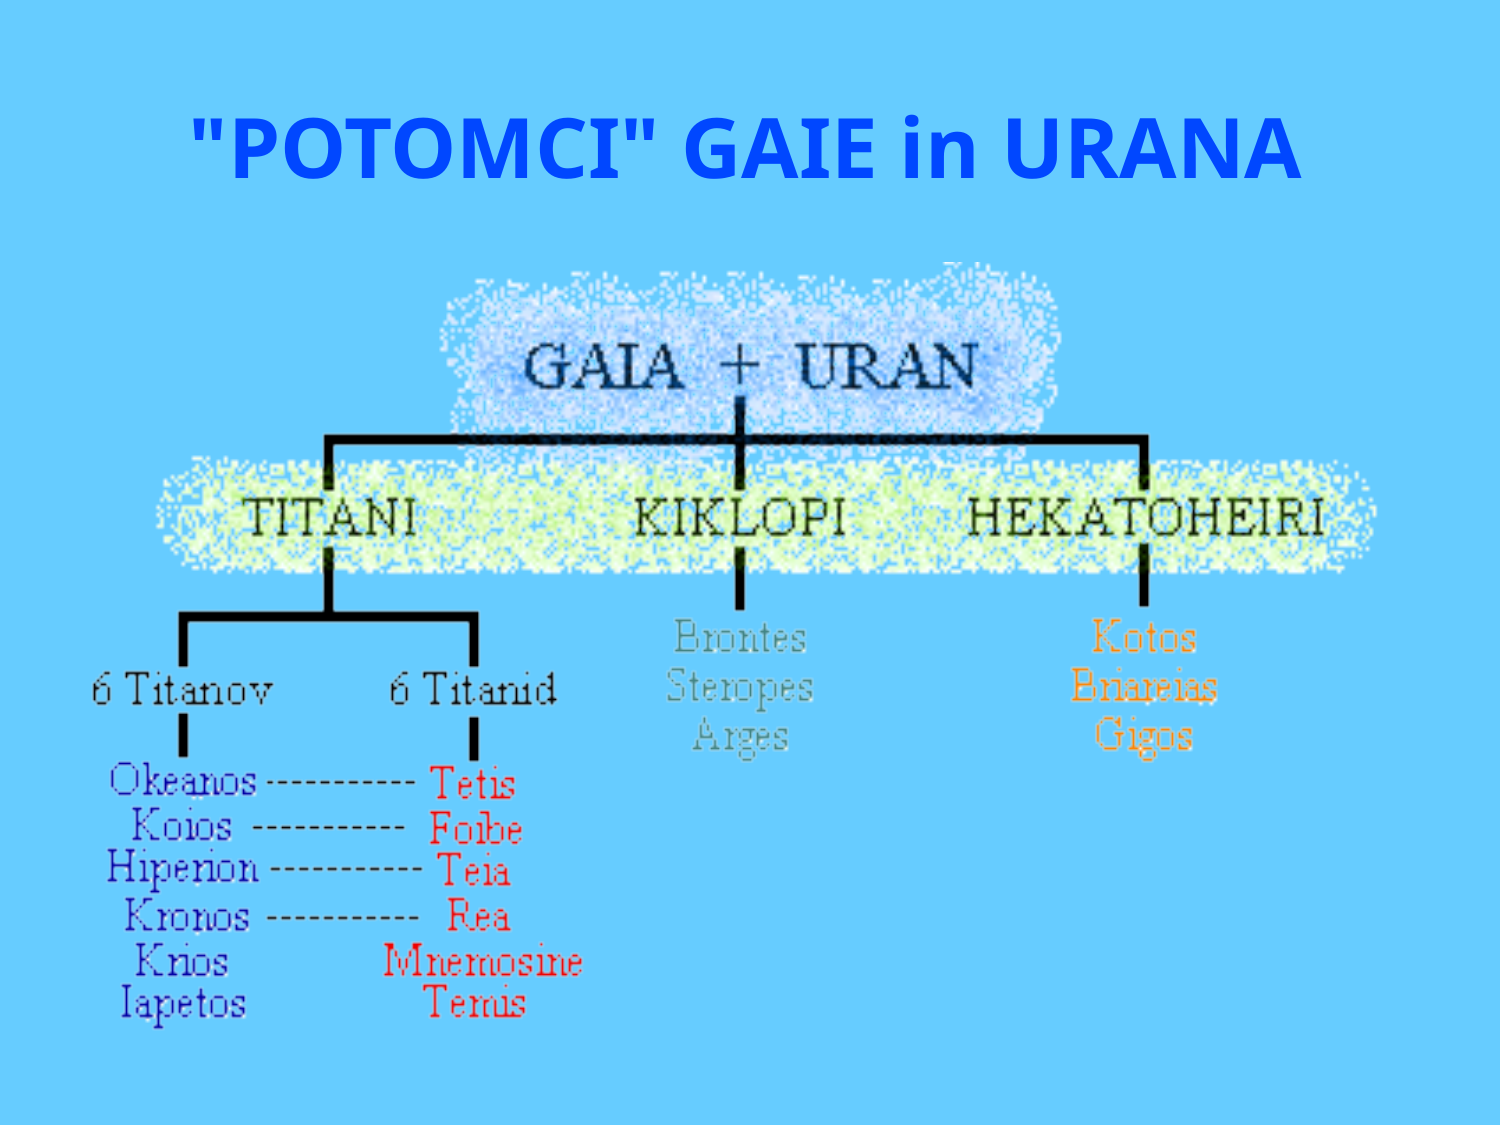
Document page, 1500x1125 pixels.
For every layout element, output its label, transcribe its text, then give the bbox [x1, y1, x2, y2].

picture [87, 262, 1413, 1038]
text_box "POTOMCI" GAIE in URANA [162, 87, 1330, 204]
